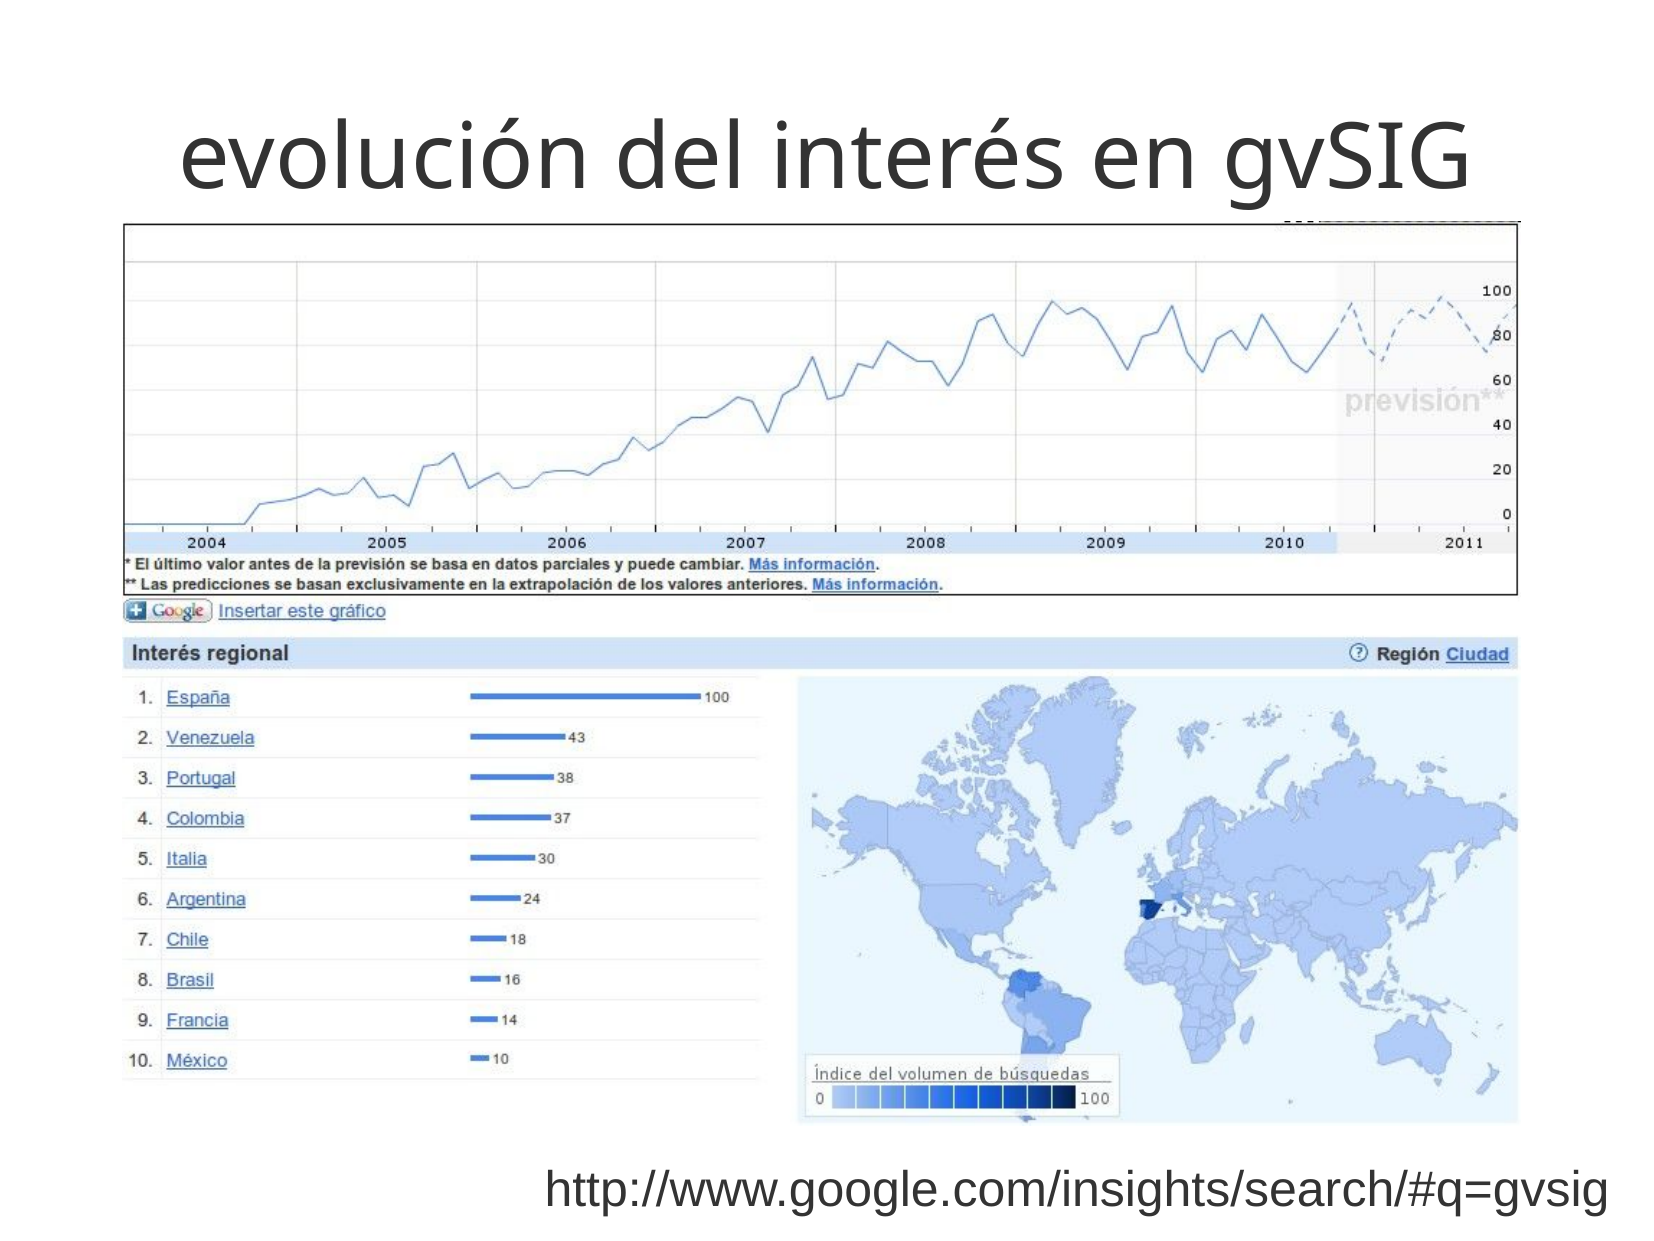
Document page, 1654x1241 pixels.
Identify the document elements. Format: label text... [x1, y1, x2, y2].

text_box http://www.google.com/insights/search/#q=gvsig [265, 1153, 1625, 1225]
picture [122, 221, 1521, 1126]
title evolución del interés en gvSIG [82, 49, 1571, 257]
